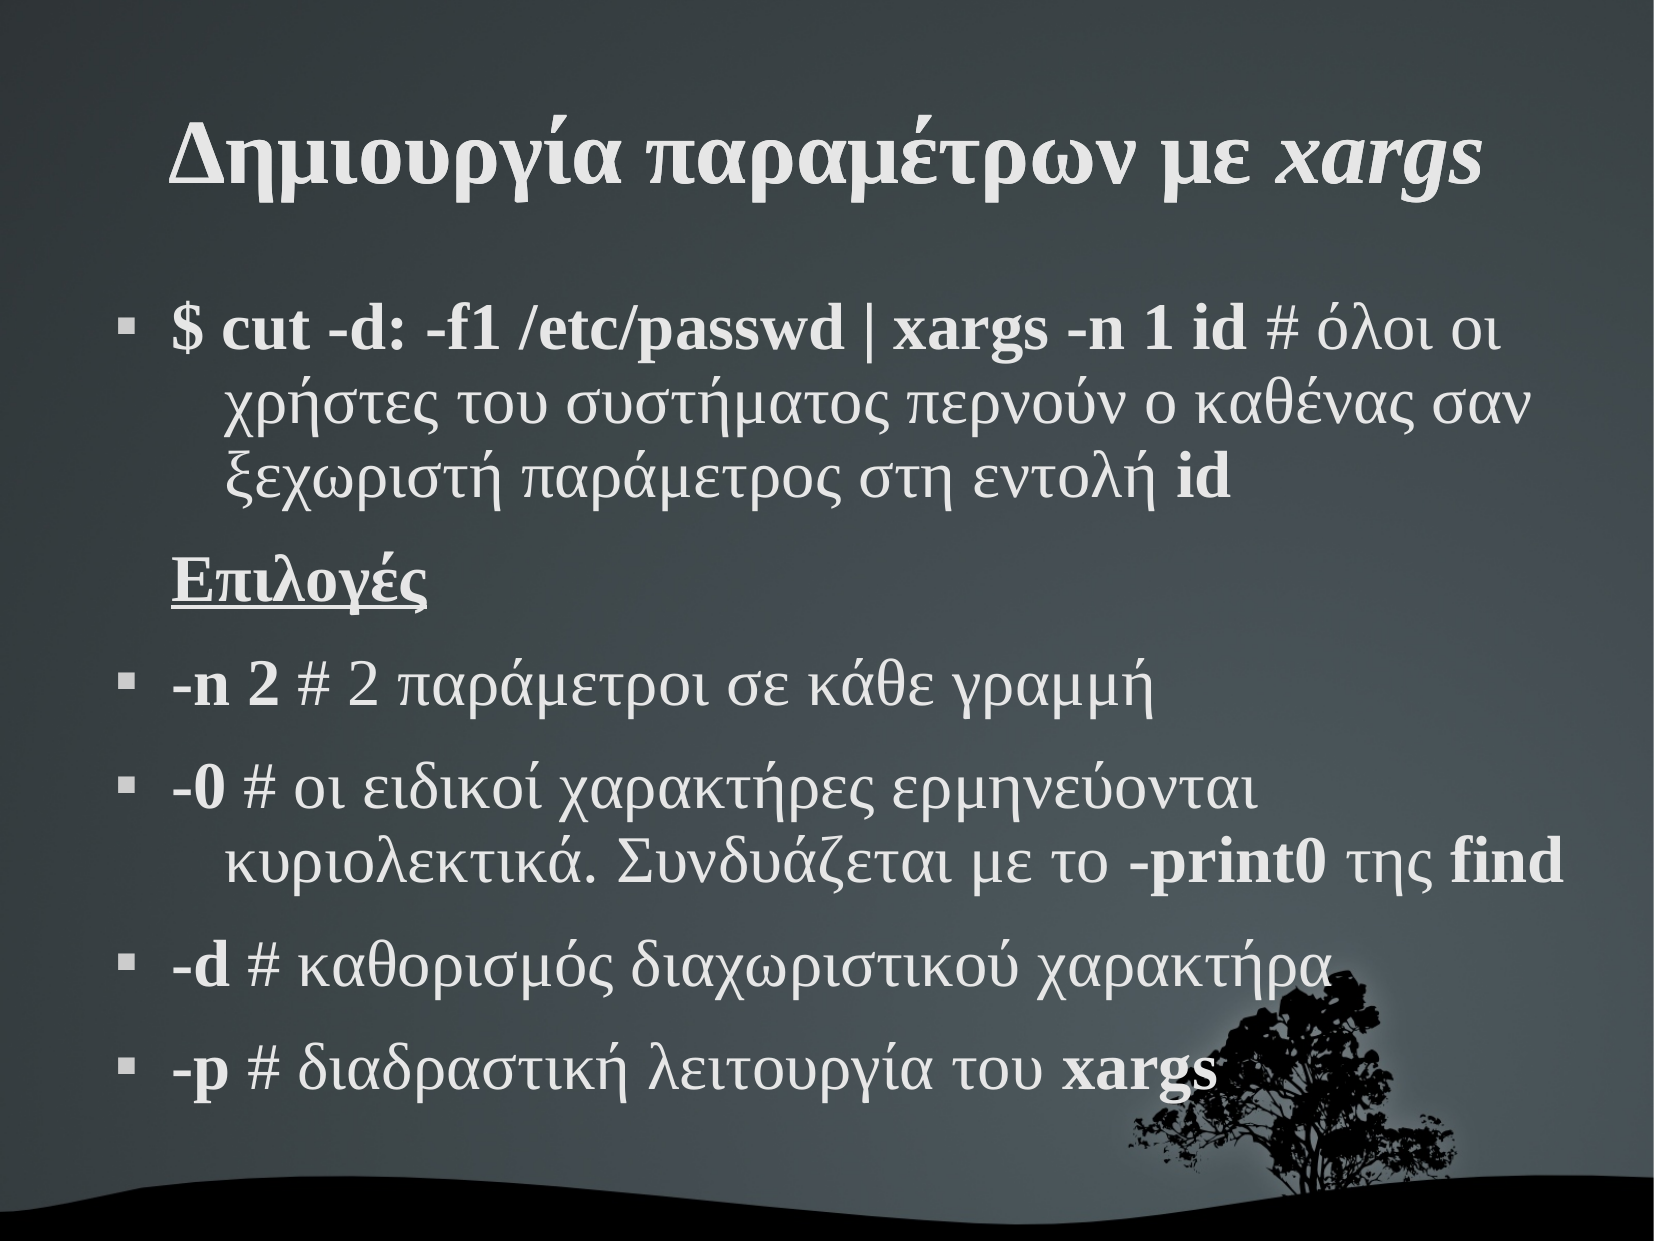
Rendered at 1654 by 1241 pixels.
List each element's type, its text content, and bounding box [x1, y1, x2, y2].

picture [0, 0, 1654, 1241]
title Δημιουργία παραμέτρων με xargs [82, 49, 1571, 257]
list $ cut -d: -f1 /etc/passwd | xargs -n 1 id # όλοι οι χρήστες του συστήματος περνούν ο καθένας σαν ξεχωριστή παράμετρος στη εντολή id Επιλογές -n 2 # 2 παράμετροι σε κάθε γραμμή -0 # οι ειδικοί χαρακτήρες ερμηνεύονται κυριολεκτικά. Συνδυάζεται με το -print0 της find -d # καθορισμός διαχωριστικού χαρακτήρα -p # διαδραστική λειτουργία του xargs [82, 290, 1571, 1217]
